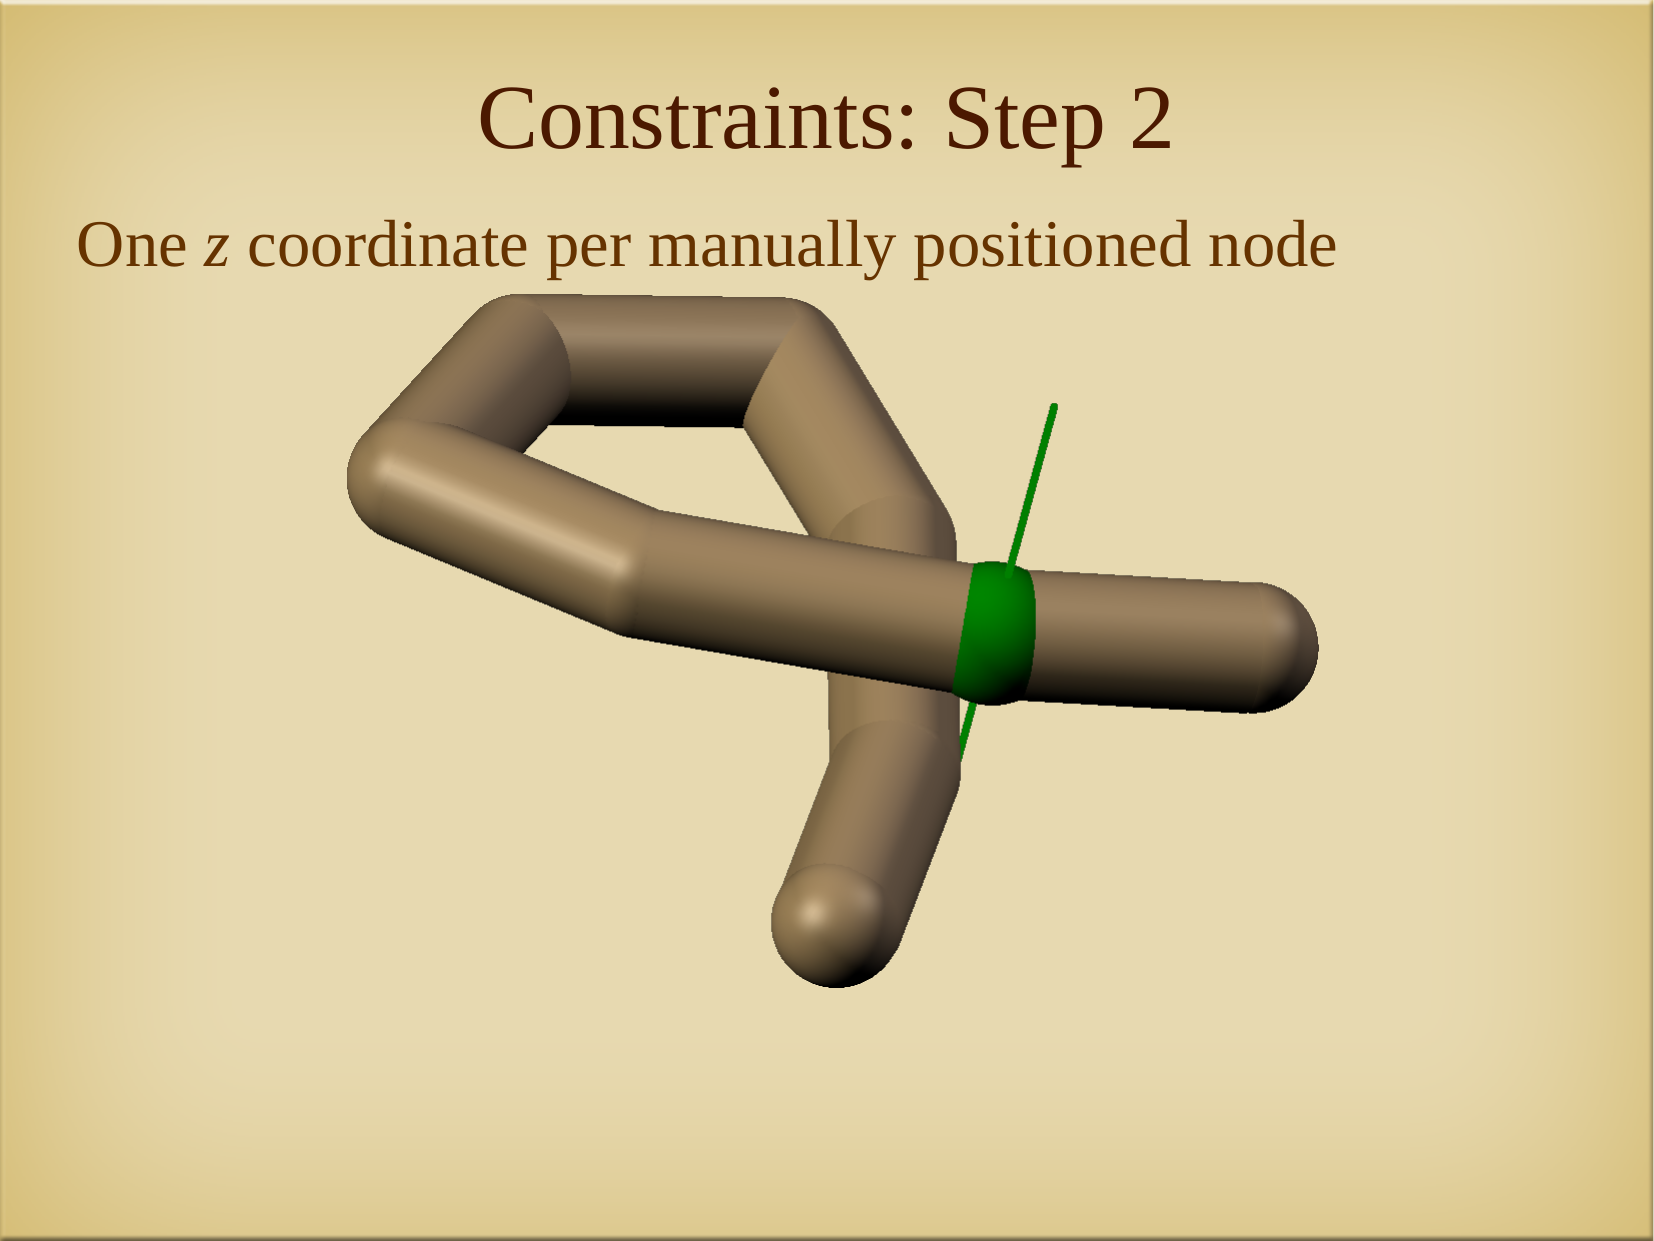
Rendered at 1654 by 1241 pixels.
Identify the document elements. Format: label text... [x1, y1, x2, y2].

picture [0, 0, 1654, 1241]
title Constraints: Step 2 [59, 58, 1595, 178]
list One z coordinate per manually positioned node [59, 206, 1595, 1182]
